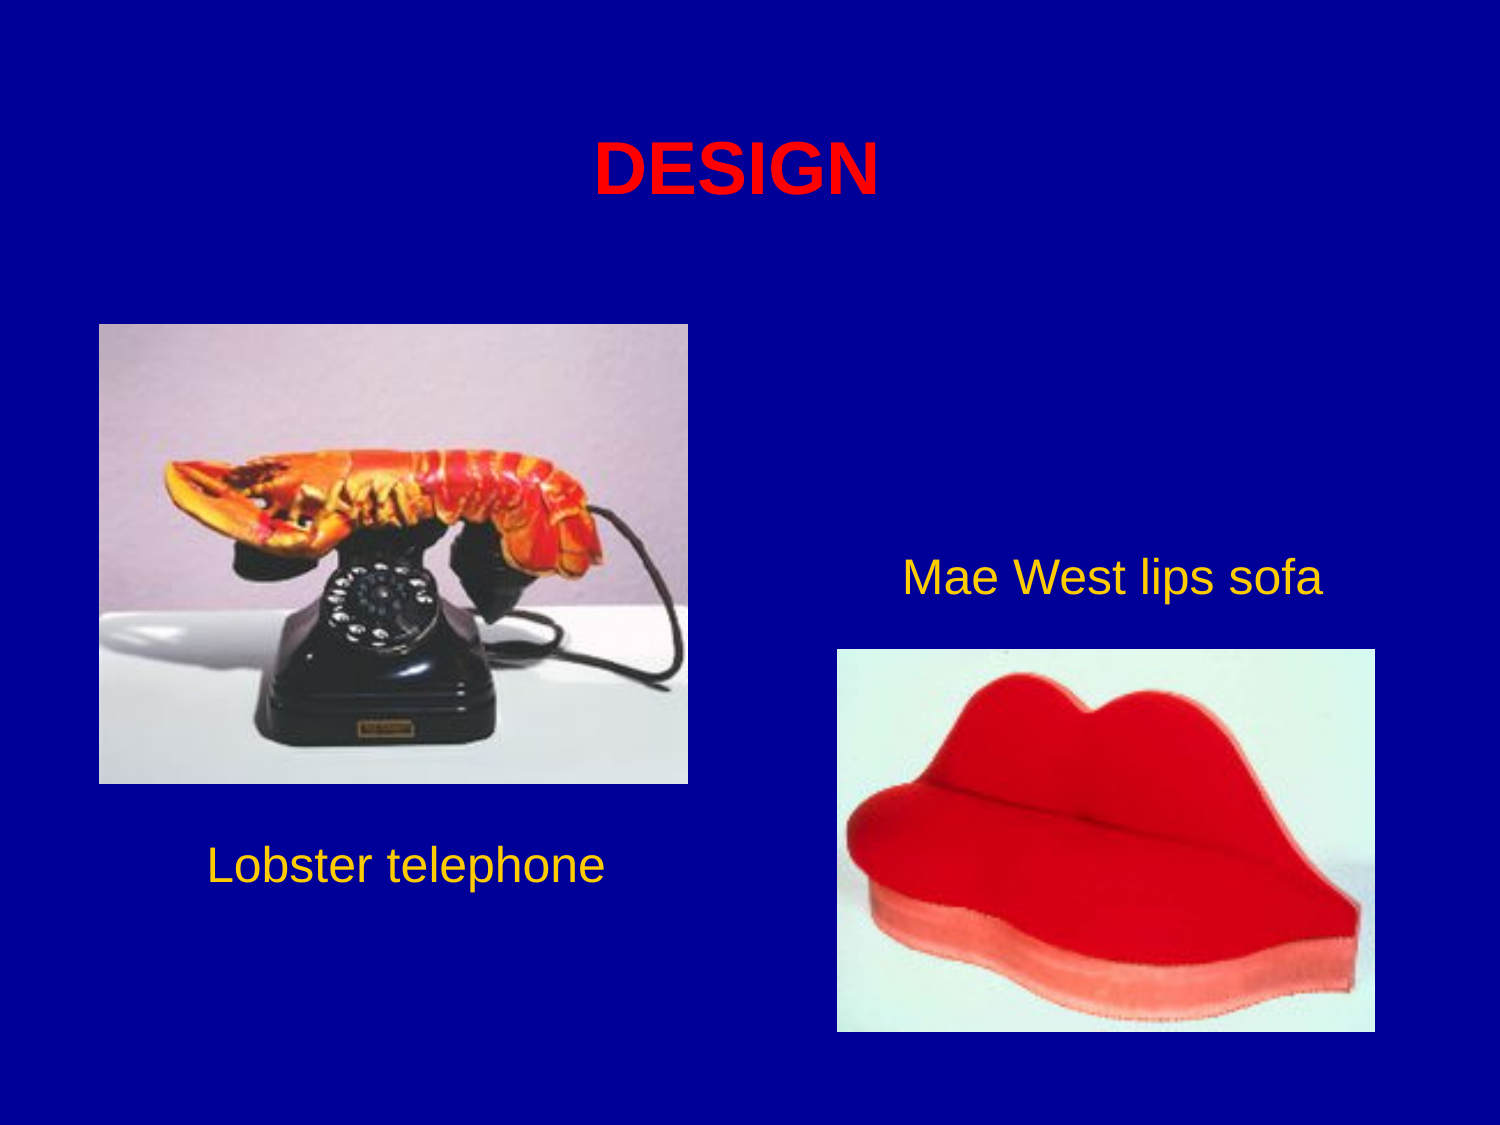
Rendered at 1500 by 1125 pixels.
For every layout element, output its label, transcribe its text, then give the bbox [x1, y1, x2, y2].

text_box Lobster telephone [112, 824, 700, 900]
picture [837, 649, 1375, 1032]
picture [99, 324, 688, 785]
text_box Mae West lips sofa [825, 537, 1400, 613]
text_box DESIGN [237, 112, 1238, 218]
